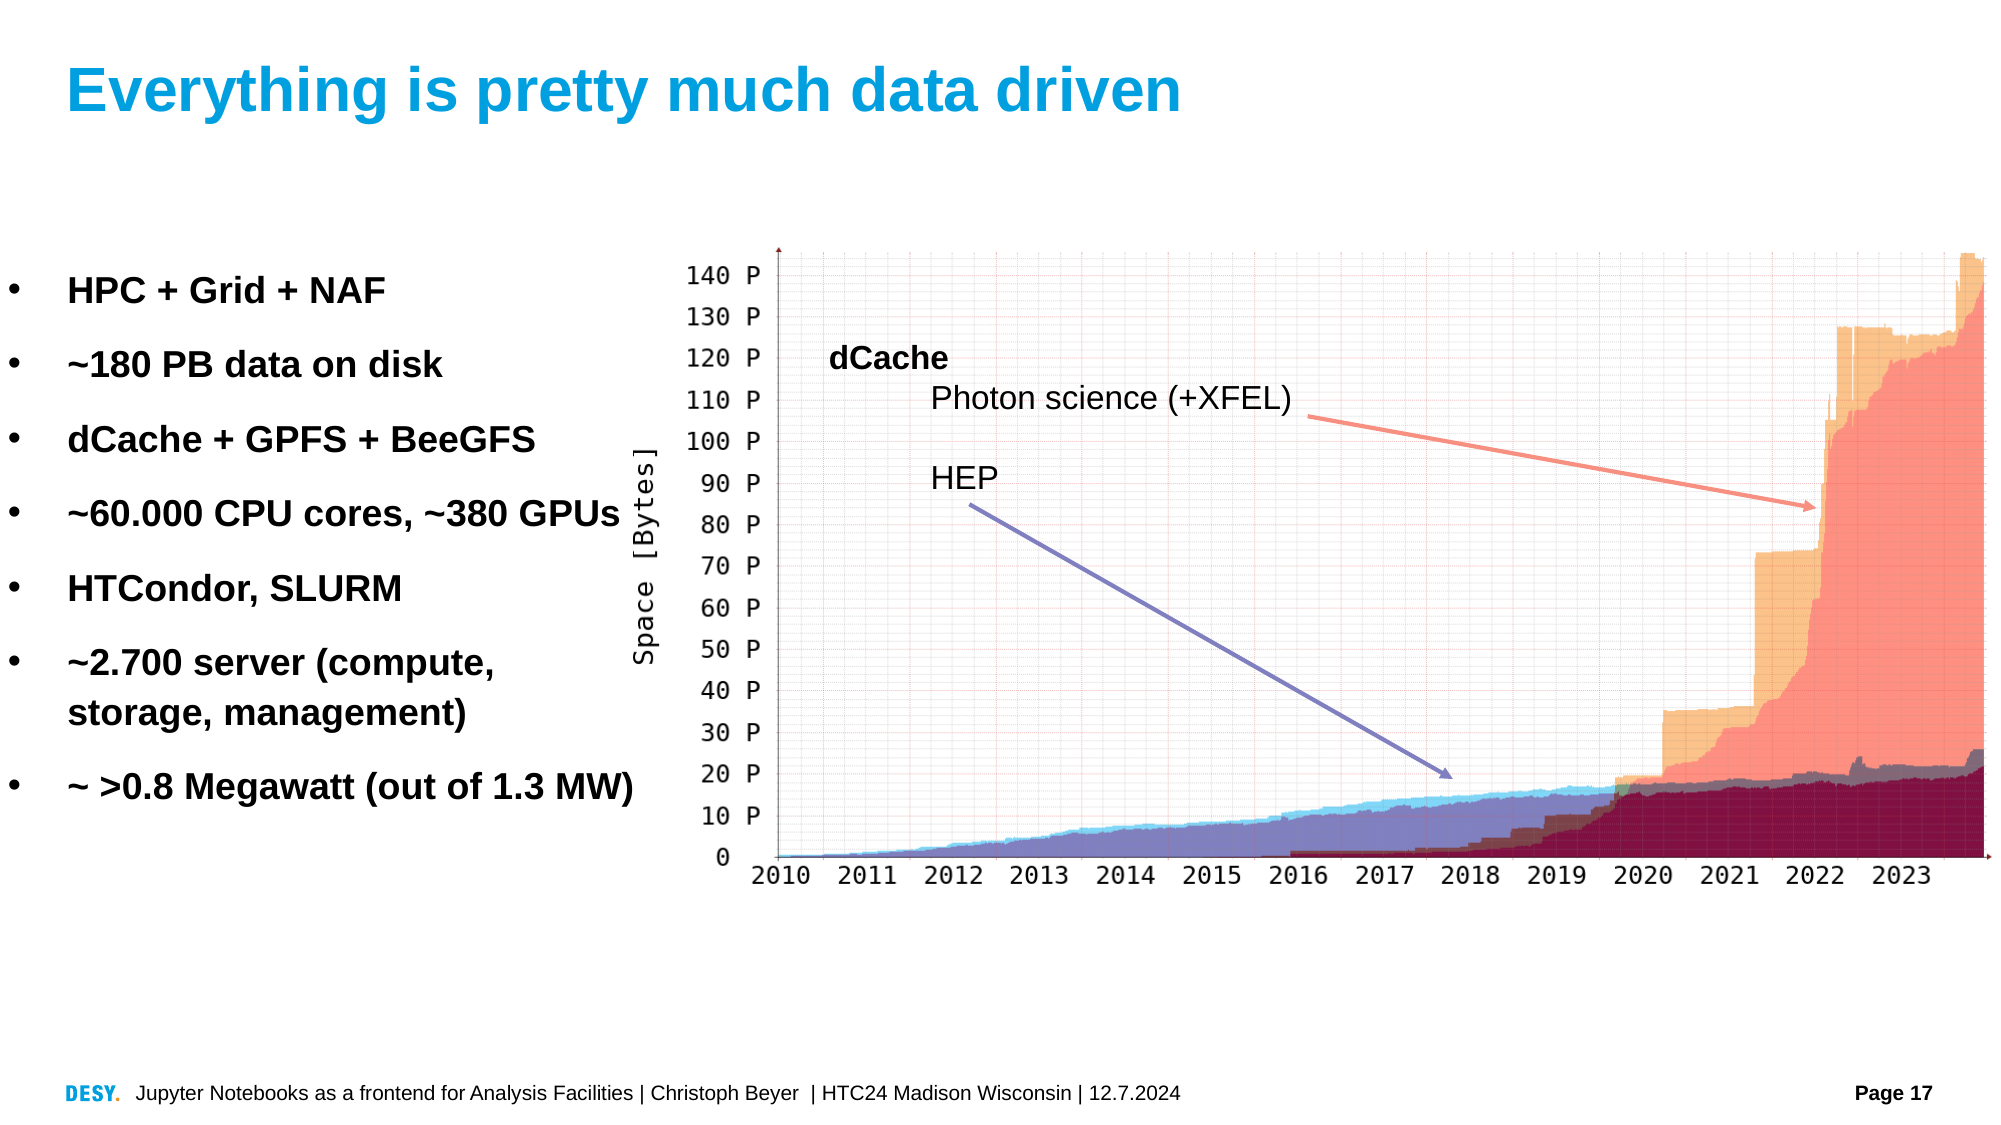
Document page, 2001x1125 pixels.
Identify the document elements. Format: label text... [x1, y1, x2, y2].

text_box dCache Photon science (+XFEL) HEP [814, 328, 1308, 504]
picture [633, 239, 2000, 911]
list HPC + Grid + NAF ~180 PB data on disk dCache + GPFS + BeeGFS ~60.000 CPU cores, ~380 GPUs HTCondor, SLURM ~2.700 server (compute, storage, management) ~ >0.8 Megawatt (out of 1.3 MW) [7, 261, 646, 1125]
footer Jupyter Notebooks as a frontend for Analysis Facilities | Christoph Beyer | HTC24 Madison Wisconsin | 12.7.2024 [129, 1079, 1762, 1111]
title Everything is pretty much data driven [66, 57, 1933, 132]
